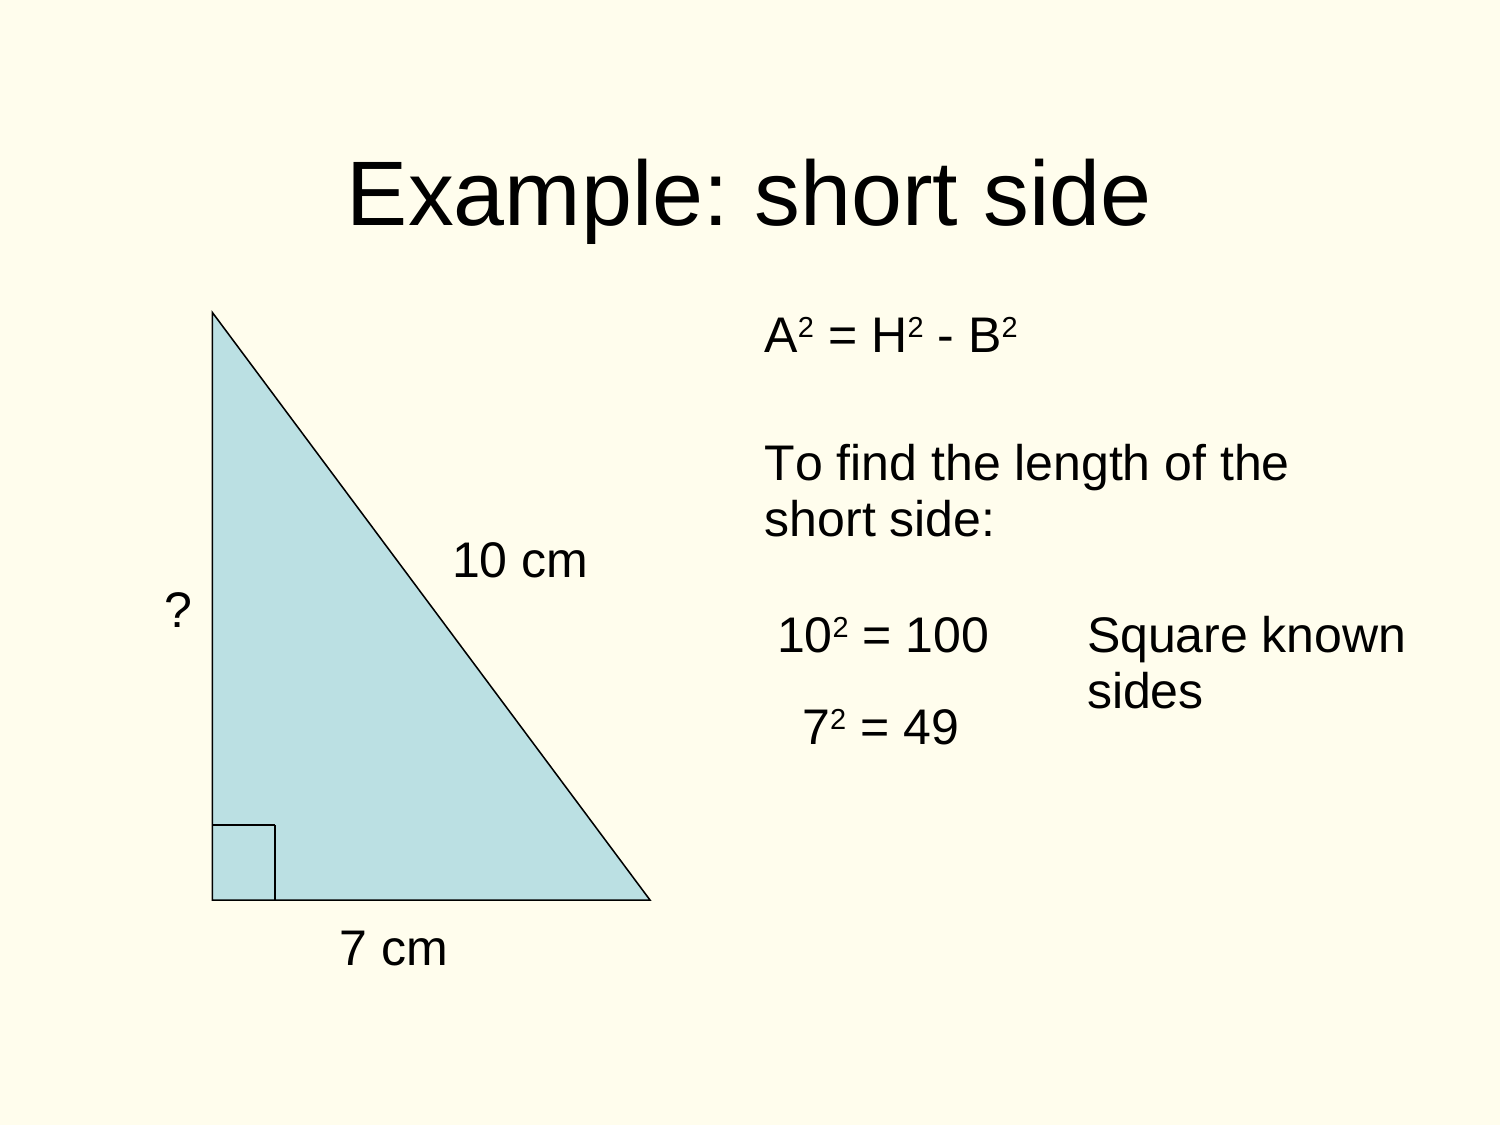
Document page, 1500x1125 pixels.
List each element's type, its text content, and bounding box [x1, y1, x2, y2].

text_box To find the length of the short side: [749, 427, 1328, 555]
text_box A2 = H2 - B2 [749, 299, 1091, 372]
title Example: short side [112, 99, 1388, 288]
text_box [212, 312, 651, 901]
text_box Square known sides [1072, 599, 1438, 727]
text_box 7 cm [324, 912, 464, 984]
text_box ? [149, 574, 201, 647]
text_box 10 cm [437, 524, 604, 597]
text_box 102 = 100 [762, 599, 1005, 672]
text_box 72 = 49 [787, 692, 974, 764]
